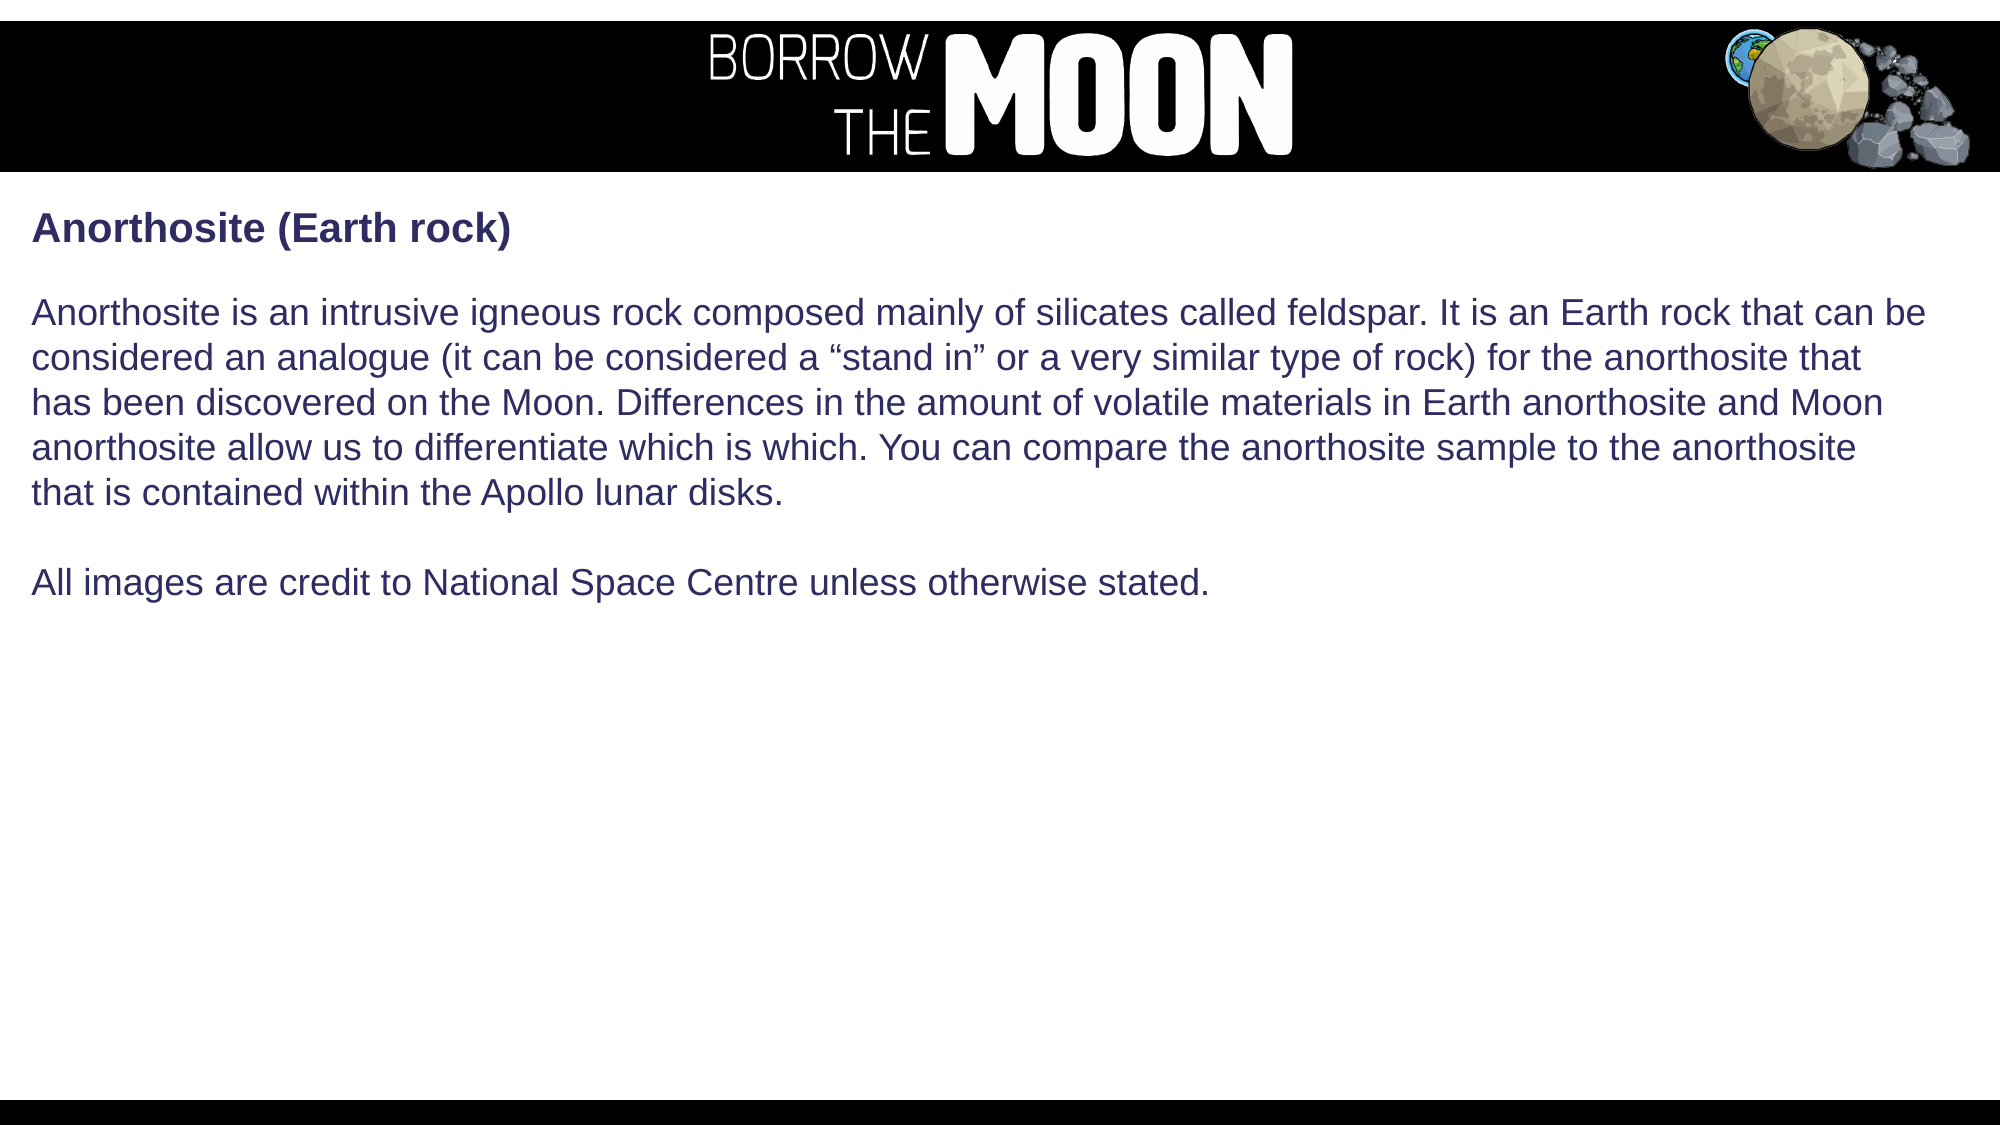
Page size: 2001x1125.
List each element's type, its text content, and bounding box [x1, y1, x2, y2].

text_box Anorthosite (Earth rock) Anorthosite is an intrusive igneous rock composed mainly of silicates called feldspar. It is an Earth rock that can be considered an analogue (it can be considered a “stand in” or a very similar type of rock) for the anorthosite that has been discovered on the Moon. Differences in the amount of volatile materials in Earth anorthosite and Moon anorthosite allow us to differentiate which is which. You can compare the anorthosite sample to the anorthosite that is contained within the Apollo lunar disks. All images are credit to National Space Centre unless otherwise stated. [16, 193, 1944, 615]
